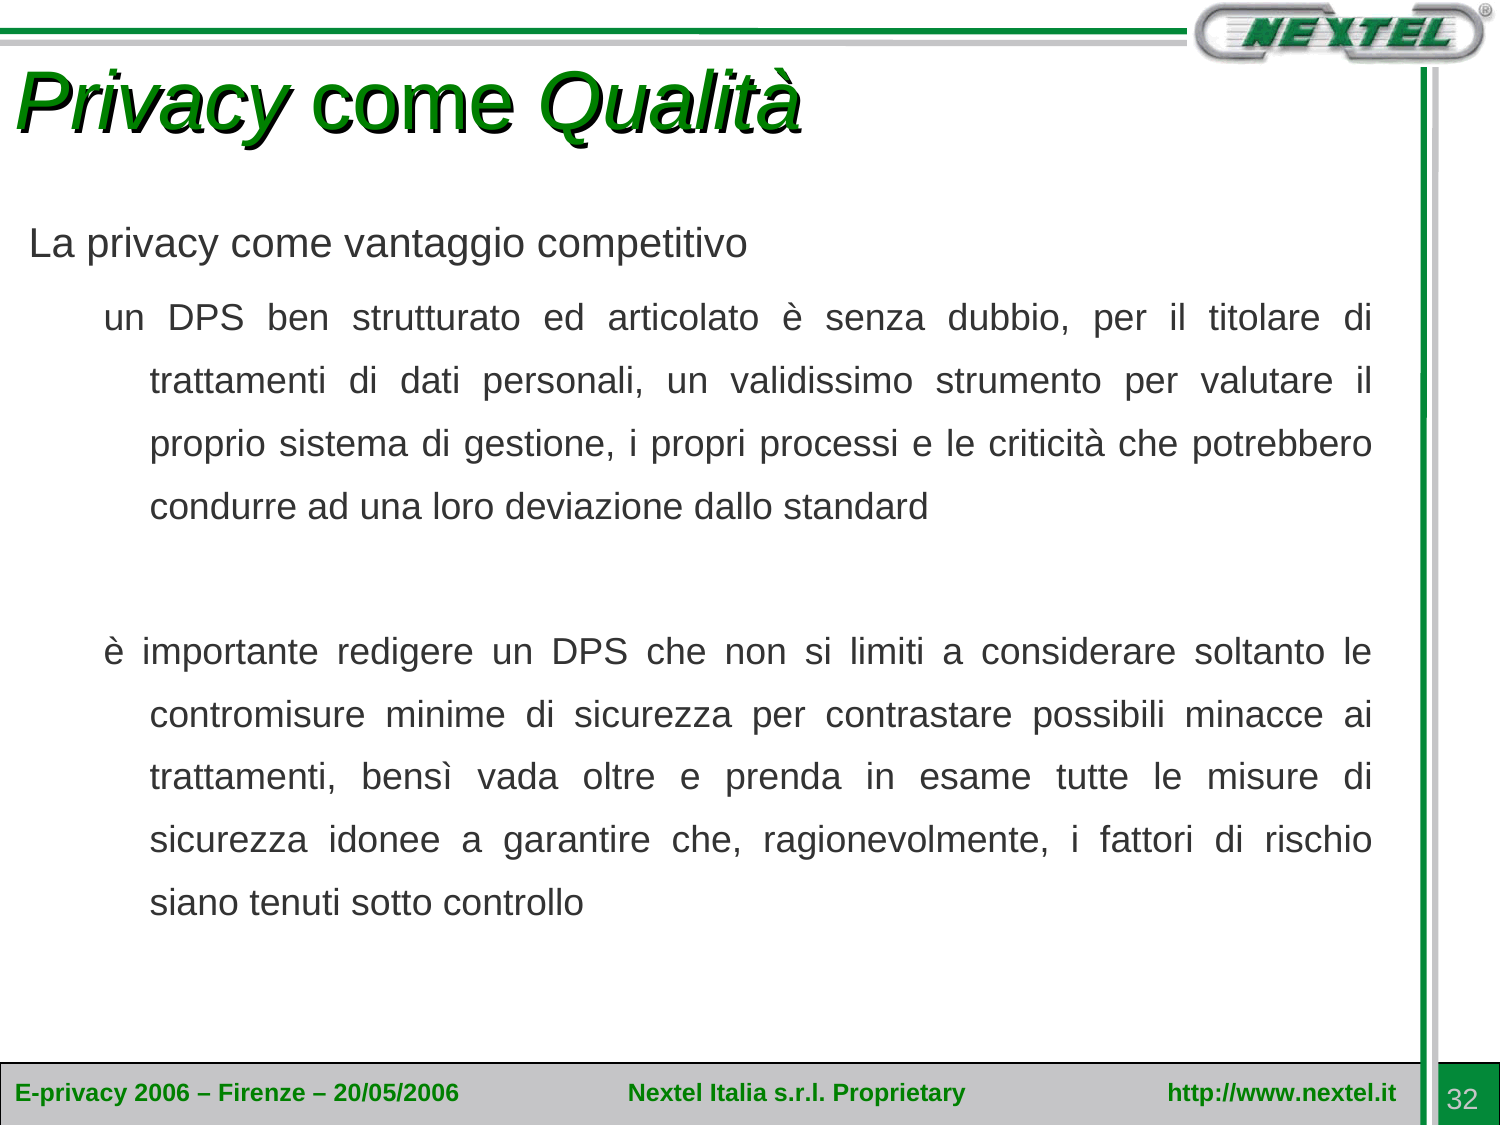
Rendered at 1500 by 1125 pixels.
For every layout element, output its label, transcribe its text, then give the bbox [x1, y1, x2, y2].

title Privacy come Qualità [0, 39, 1182, 162]
picture [1187, 0, 1500, 67]
list La privacy come vantaggio competitivo un DPS ben strutturato ed articolato è senza dubbio, per il titolare di trattamenti di dati personali, un validissimo strumento per valutare il proprio sistema di gestione, i propri processi e le criticità che potrebbero condurre ad una loro deviazione dallo standard è importante redigere un DPS che non si limiti a considerare soltanto le contromisure minime di sicurezza per contrastare possibili minacce ai trattamenti, bensì vada oltre e prenda in esame tutte le misure di sicurezza idonee a garantire che, ragionevolmente, i fattori di rischio siano tenuti sotto controllo [13, 188, 1388, 942]
